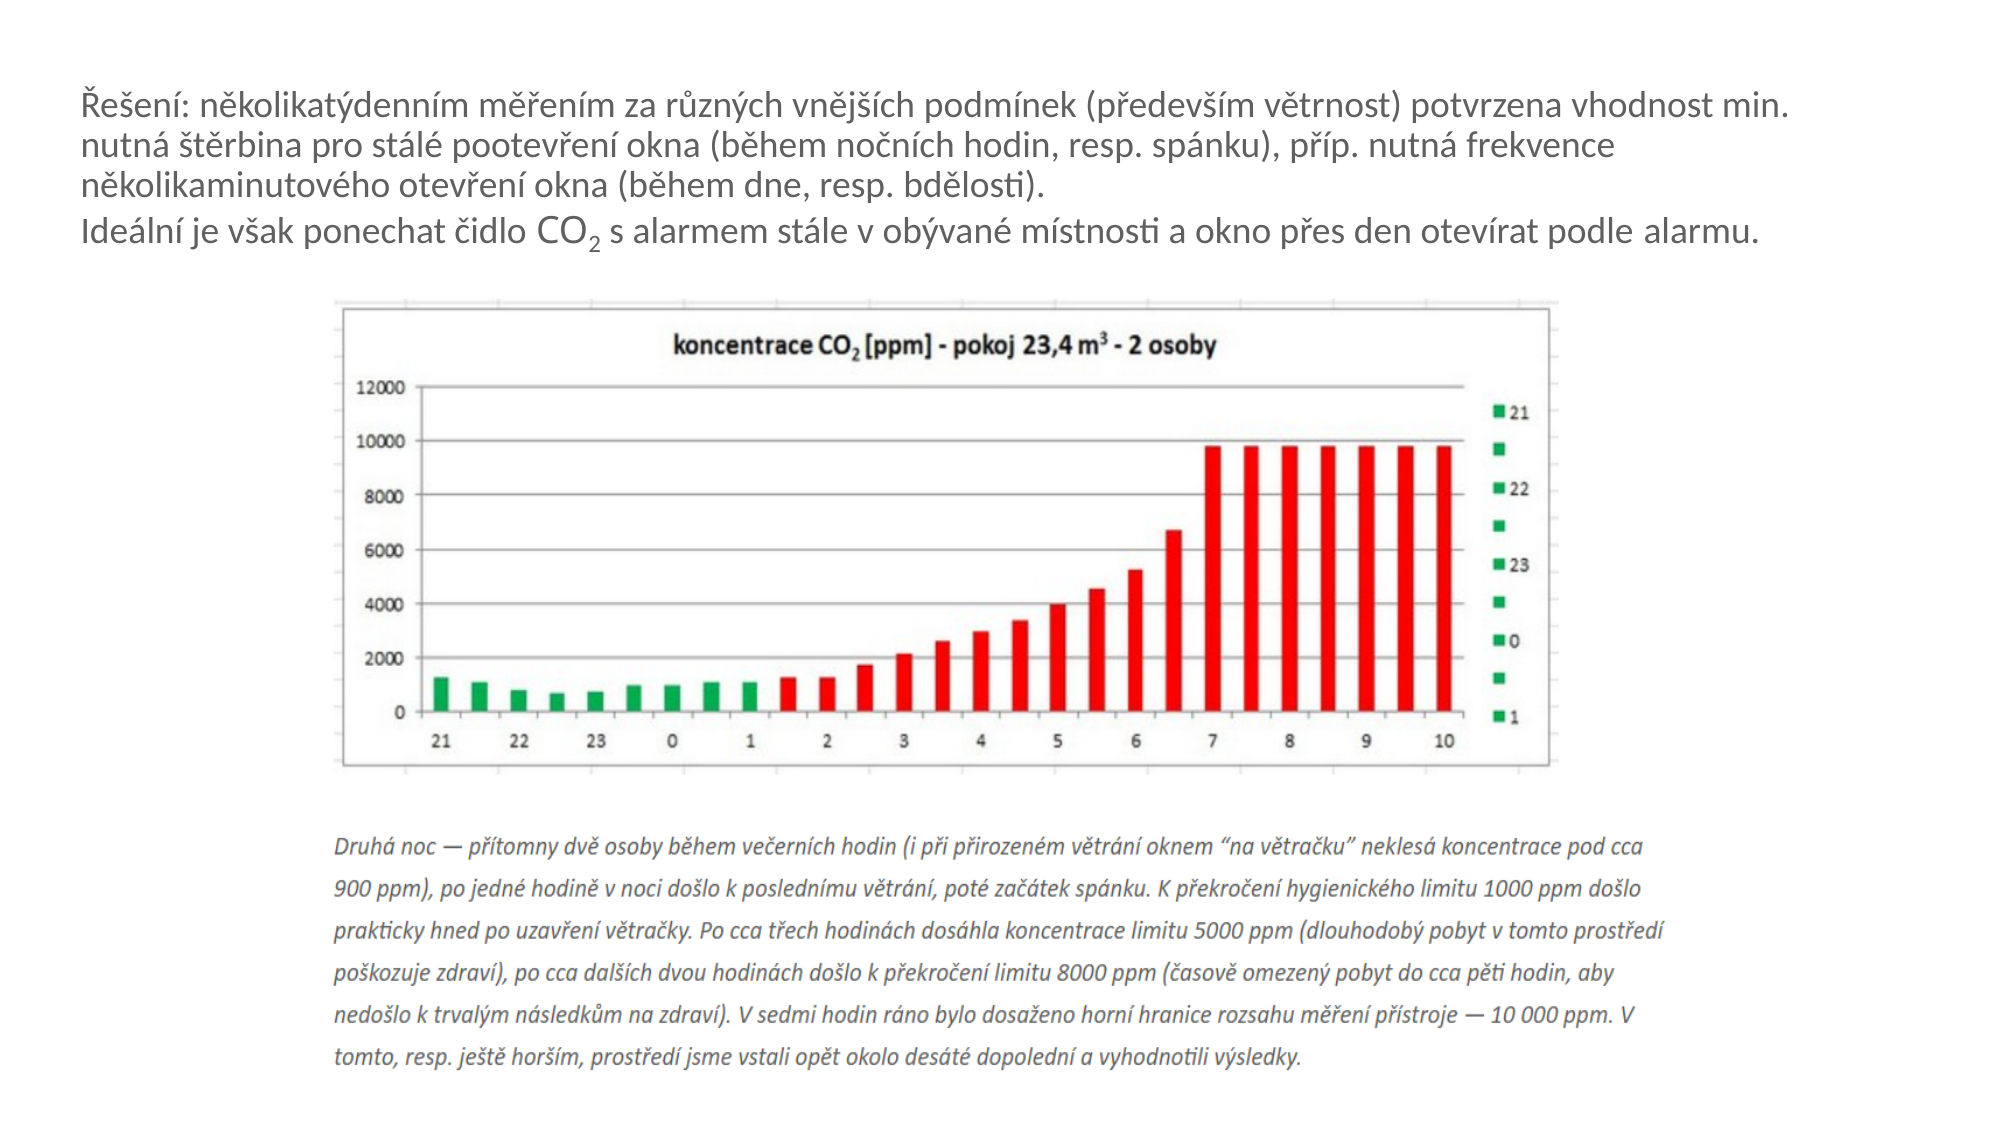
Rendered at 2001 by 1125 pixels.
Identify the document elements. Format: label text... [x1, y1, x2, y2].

title Řešení: několikatýdenním měřením za různých vnějších podmínek (především větrnost) potvrzena vhodnost min. nutná štěrbina pro stálé pootevření okna (během nočních hodin, resp. spánku), příp. nutná frekvence několikaminutového otevření okna (během dne, resp. bdělosti). Ideální je však ponechat čidlo CO2 s alarmem stále v obývané místnosti a okno přes den otevírat podle alarmu. [65, 59, 1863, 278]
picture [321, 277, 1679, 1097]
